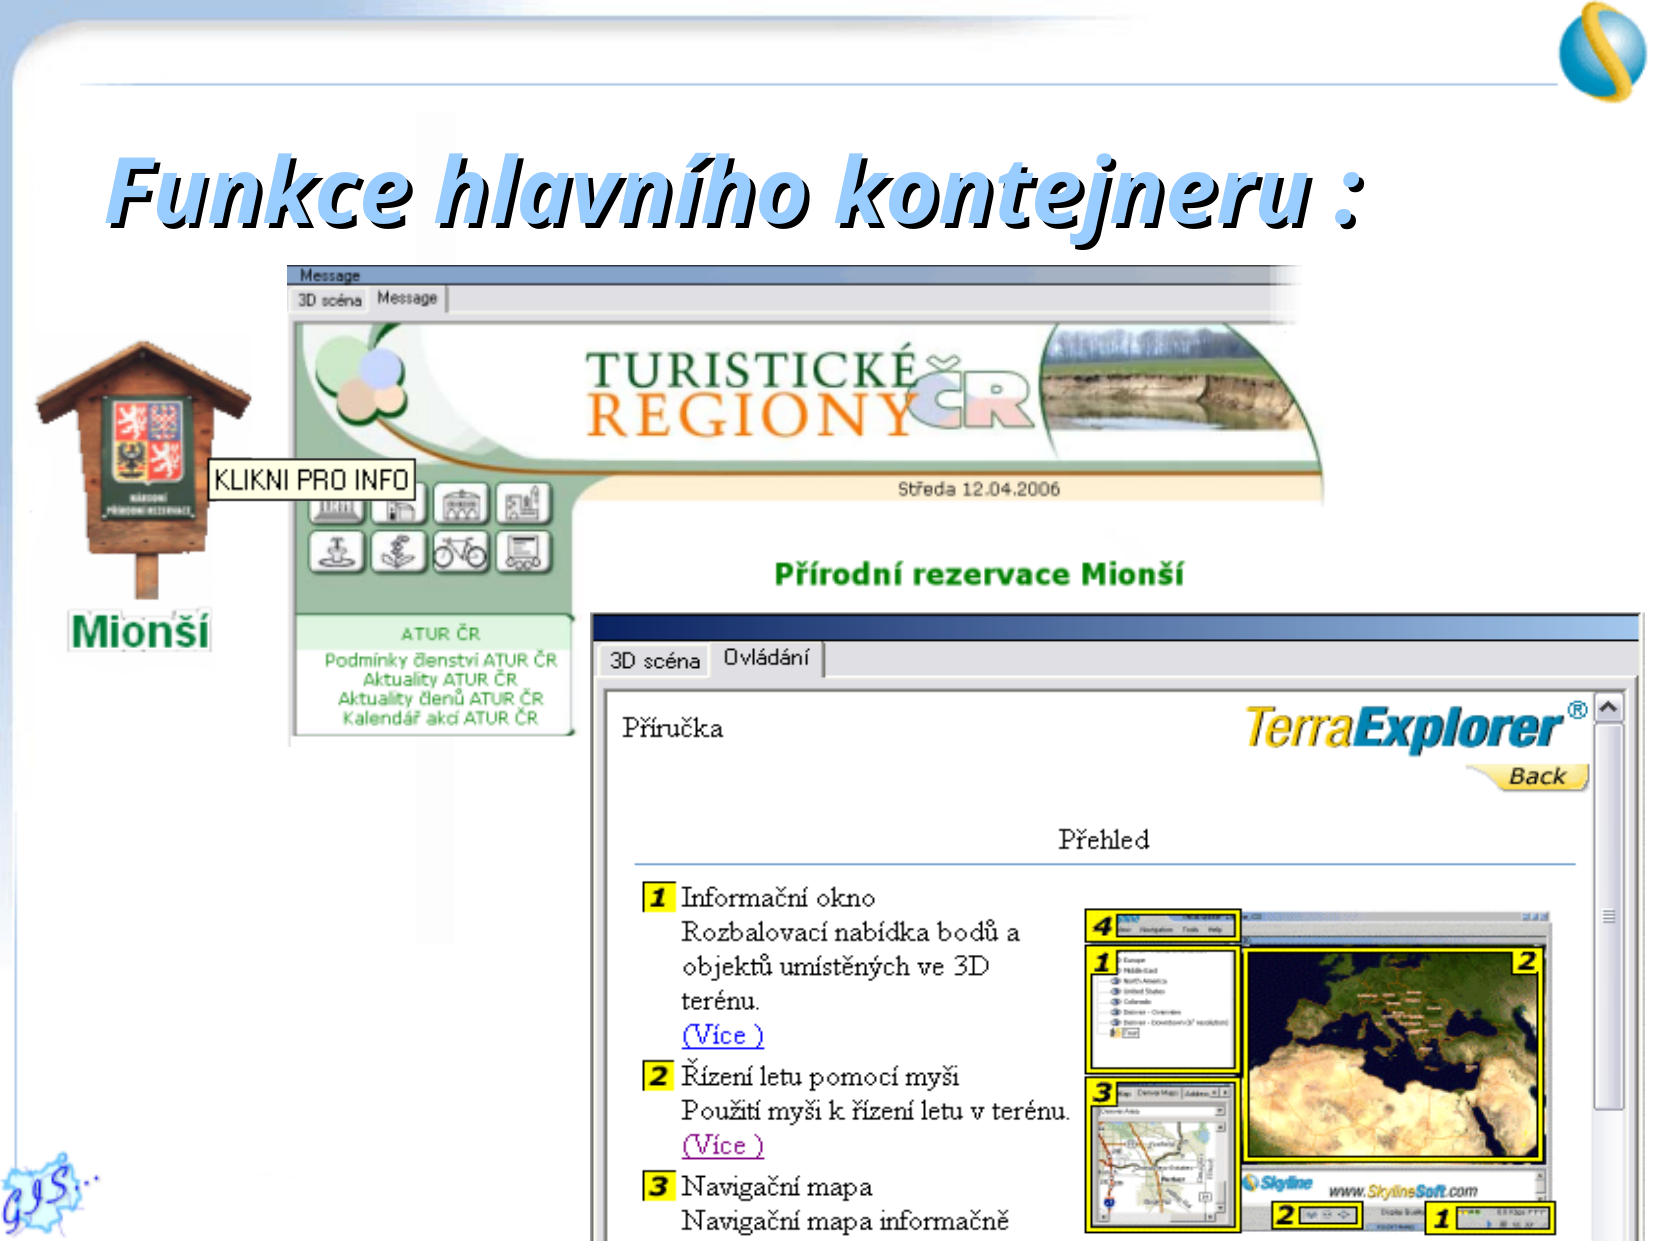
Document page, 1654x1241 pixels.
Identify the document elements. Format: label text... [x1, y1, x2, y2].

text_box Funkce hlavního kontejneru : [88, 118, 1654, 245]
picture [0, 0, 1654, 1241]
